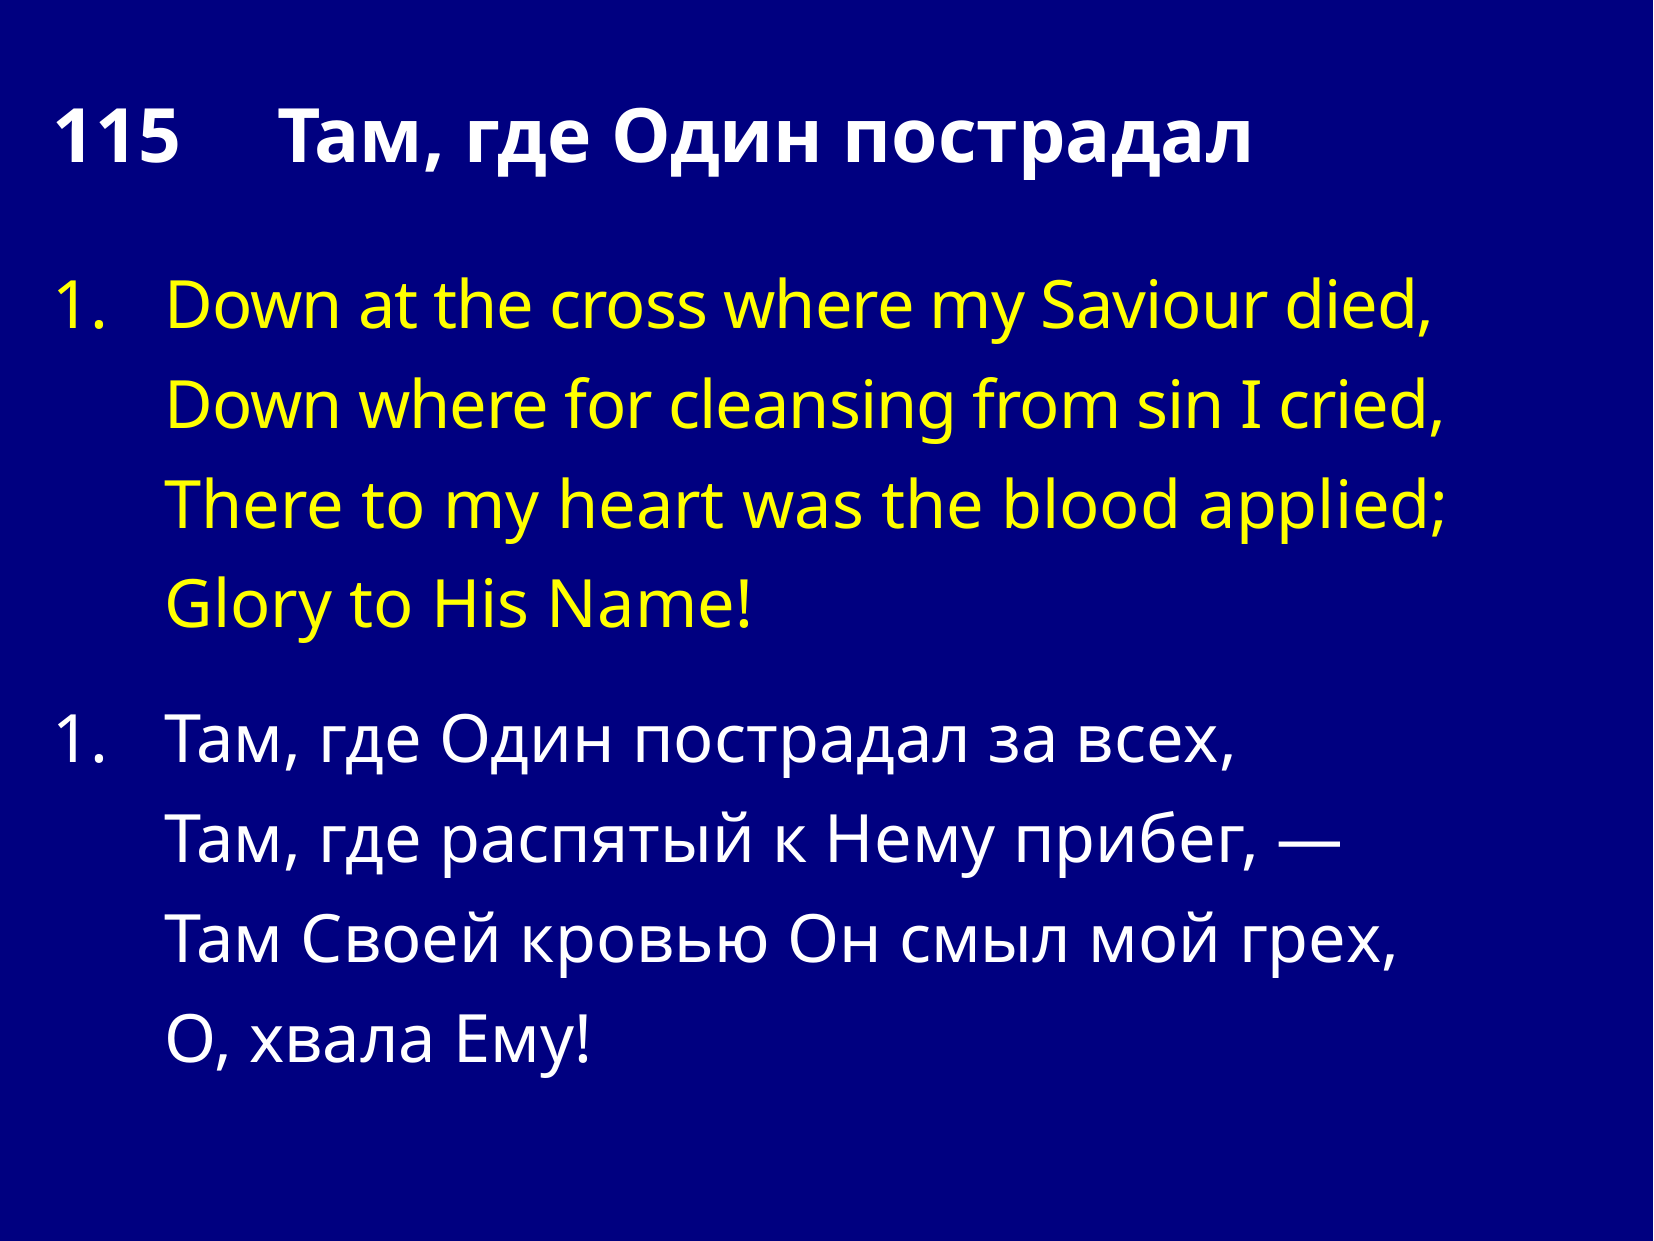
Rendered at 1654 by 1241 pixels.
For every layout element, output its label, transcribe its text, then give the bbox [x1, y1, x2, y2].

text_box 1. Там, где Один пострадал за всех, Там, где распятый к Нему прибег, — Там Своей кровью Он смыл мой грех, О, хвала Ему! [37, 675, 1653, 1163]
text_box 1. Down at the cross where my Saviour died, Down where for cleansing from sin I cried, There to my heart was the blood applied; Glory to His Name! [37, 150, 1653, 638]
text_box 115 Там, где Один пострадал [37, 75, 1576, 188]
